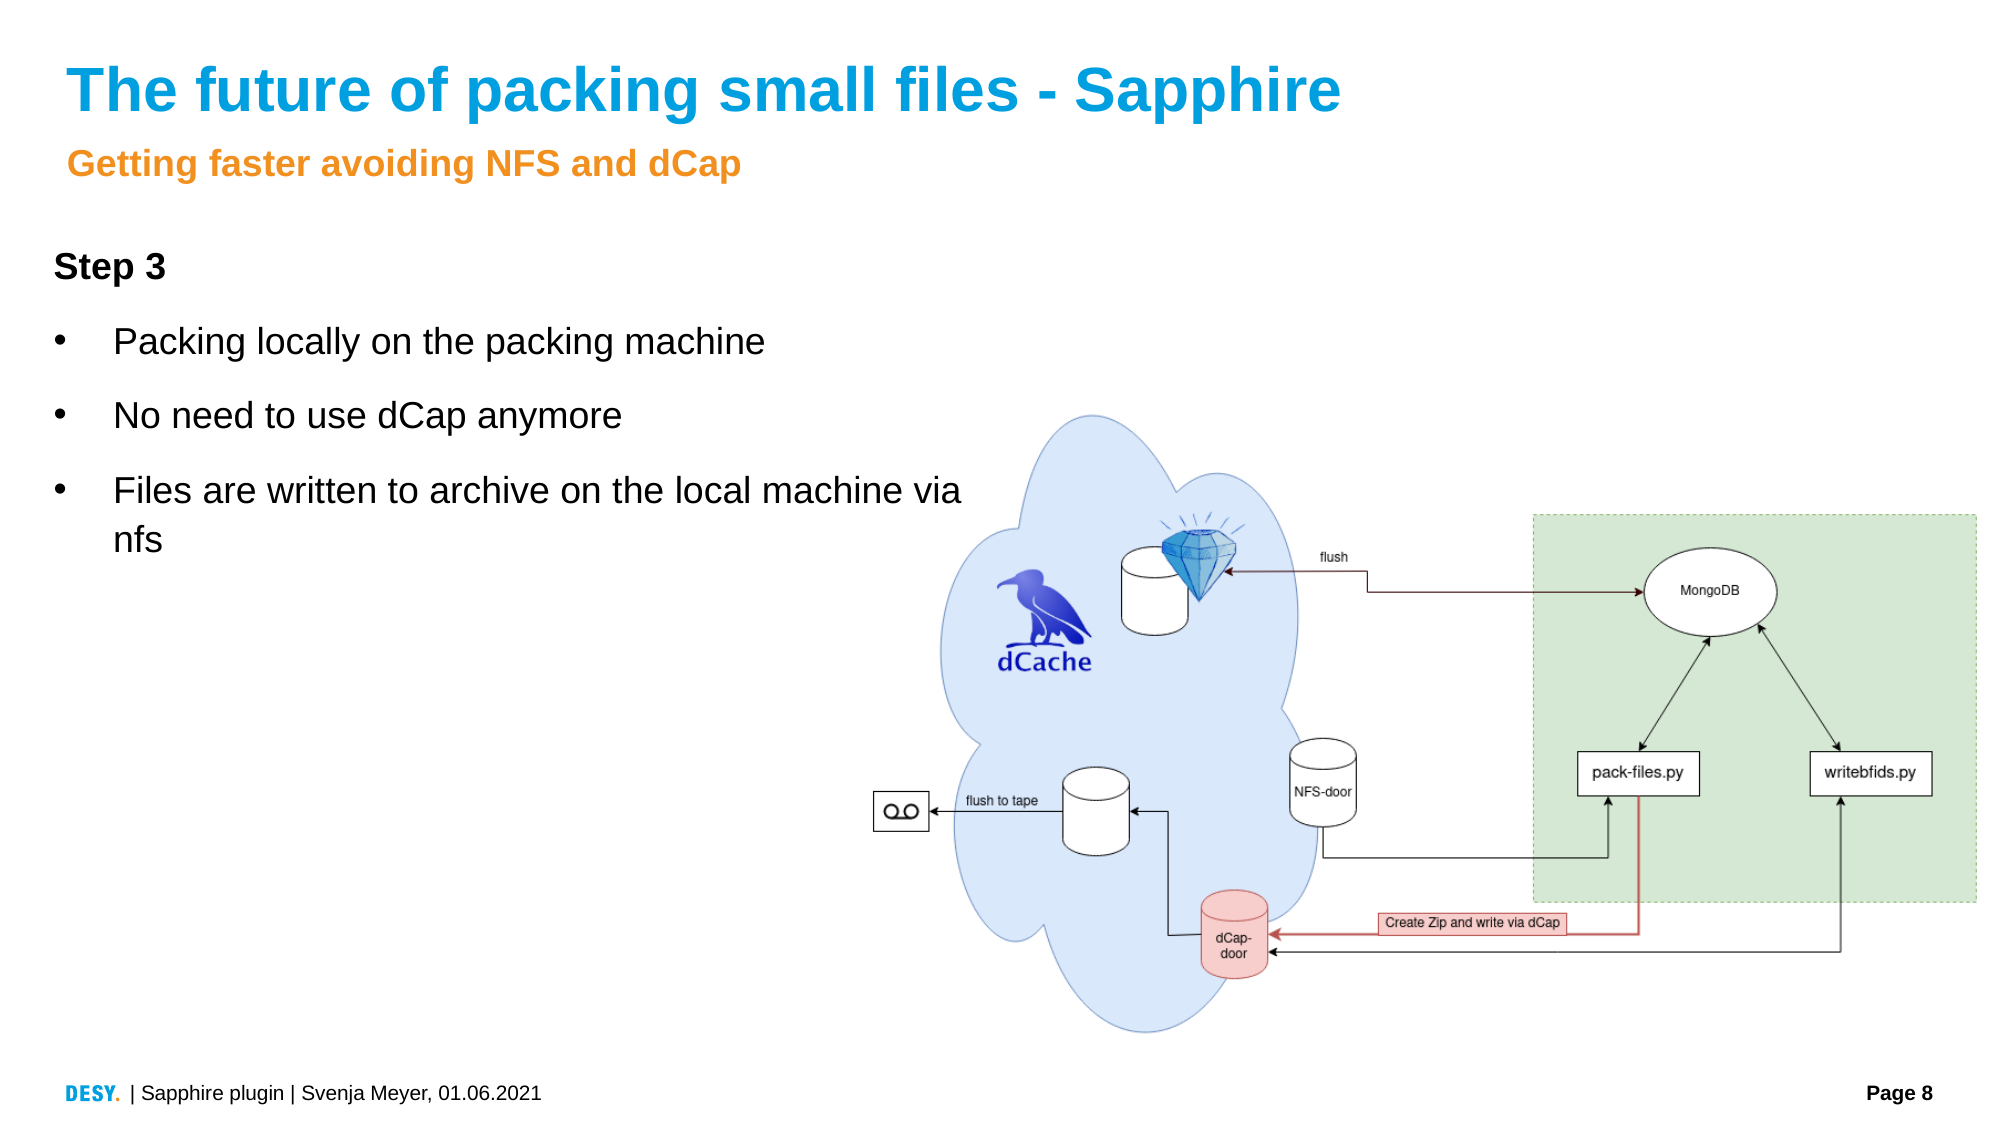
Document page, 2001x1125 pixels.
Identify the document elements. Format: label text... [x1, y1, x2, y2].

list Step 3 Packing locally on the packing machine No need to use dCap anymore Files are written to archive on the local machine via nfs [53, 237, 976, 826]
list Getting faster avoiding NFS and dCap [66, 134, 1933, 197]
picture [862, 337, 1988, 1080]
footer | Sapphire plugin | Svenja Meyer, 01.06.2021 [129, 1079, 1762, 1111]
title The future of packing small files - Sapphire [66, 57, 1933, 132]
